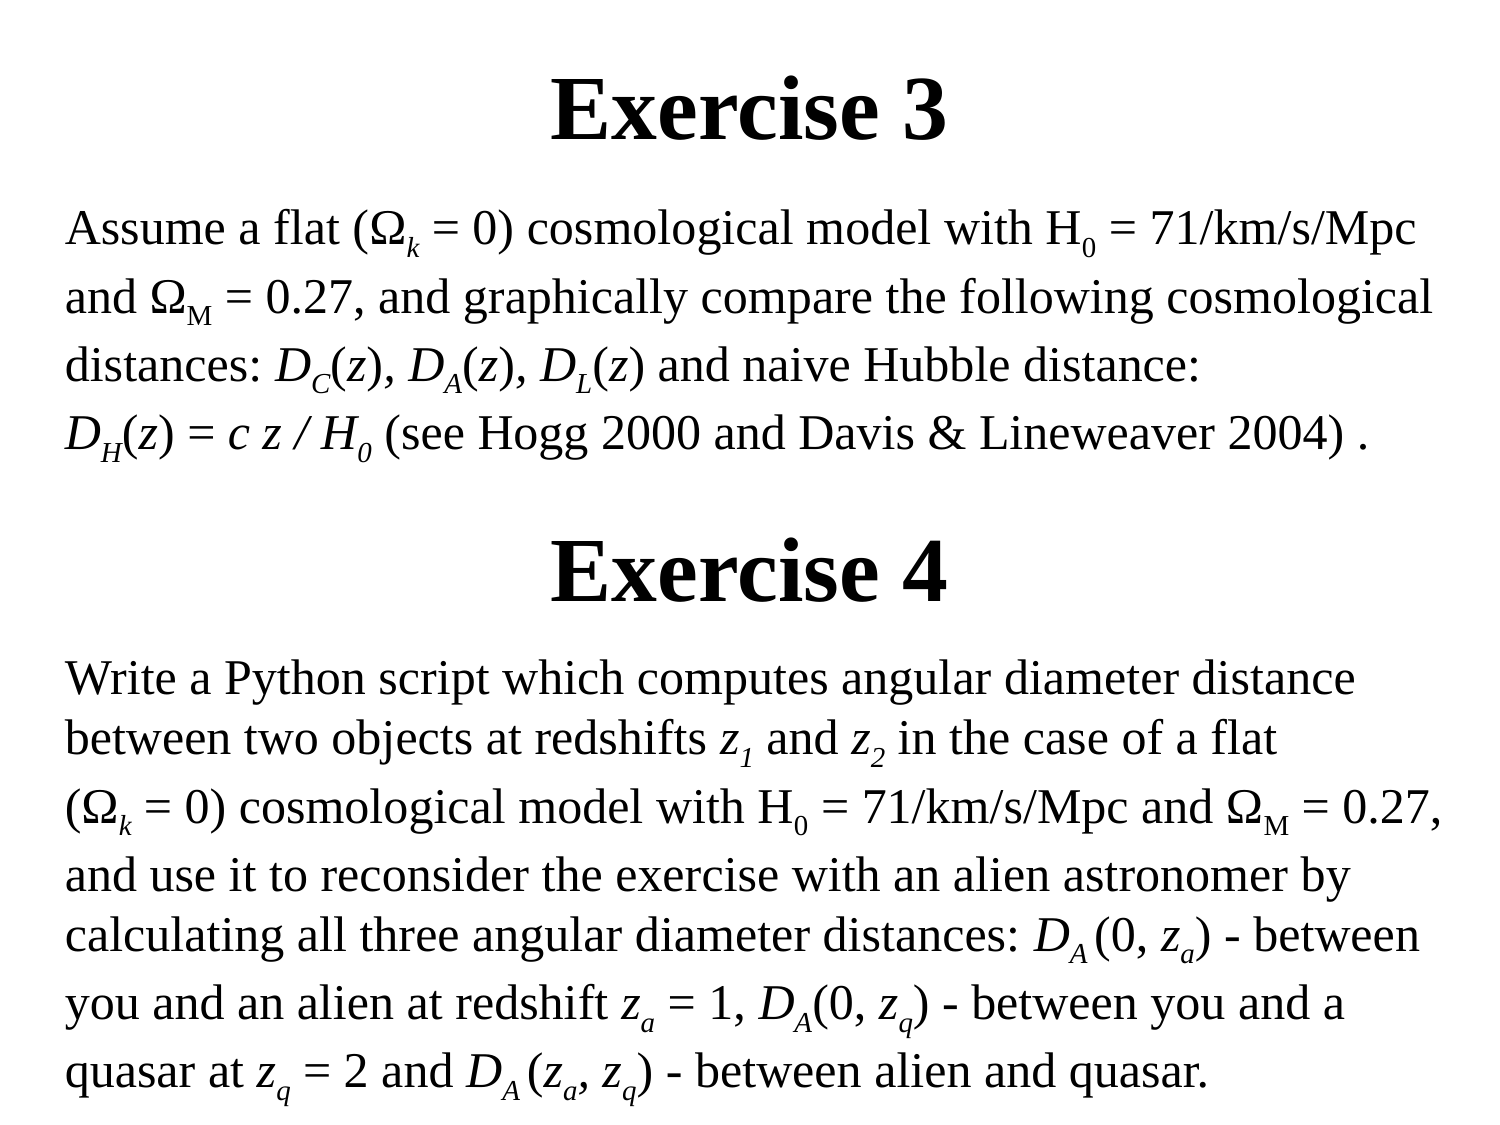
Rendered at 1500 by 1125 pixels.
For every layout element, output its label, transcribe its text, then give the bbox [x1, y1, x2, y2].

text_box Assume a flat (Ωk = 0) cosmological model with H0 = 71/km/s/Mpc and ΩM = 0.27, and graphically compare the following cosmological distances: DC(z), DA(z), DL(z) and naive Hubble distance: DH(z) = c z / H0 (see Hogg 2000 and Davis & Lineweaver 2004) . [49, 187, 1475, 476]
text_box Exercise 3 [74, 37, 1425, 168]
text_box Exercise 4 [74, 499, 1425, 630]
text_box Write a Python script which computes angular diameter distance between two objects at redshifts z1 and z2 in the case of a flat (Ωk = 0) cosmological model with H0 = 71/km/s/Mpc and ΩM = 0.27, and use it to reconsider the exercise with an alien astronomer by calculating all three angular diameter distances: DA (0, za) - between you and an alien at redshift za = 1, DA(0, zq) - between you and a quasar at zq = 2 and DA (za, zq) - between alien and quasar. [49, 637, 1475, 1114]
